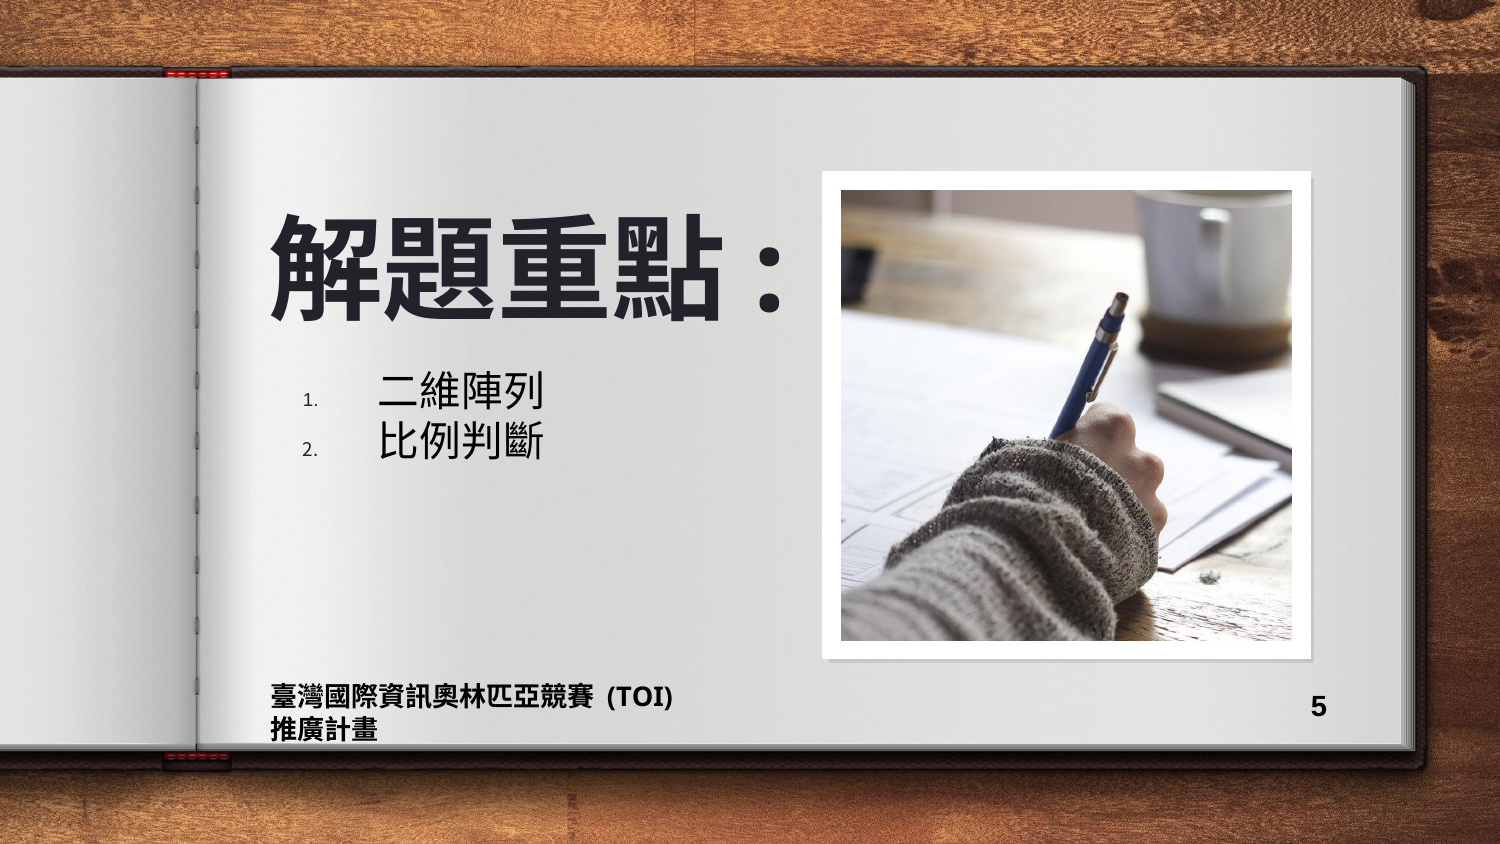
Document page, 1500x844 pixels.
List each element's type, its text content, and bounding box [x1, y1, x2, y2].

text_box 解題重點: [253, 158, 784, 350]
text_box [829, 178, 1314, 663]
text_box 二維陣列 比例判斷 [287, 349, 842, 654]
picture [841, 190, 1292, 641]
text_box [1295, 672, 1386, 737]
